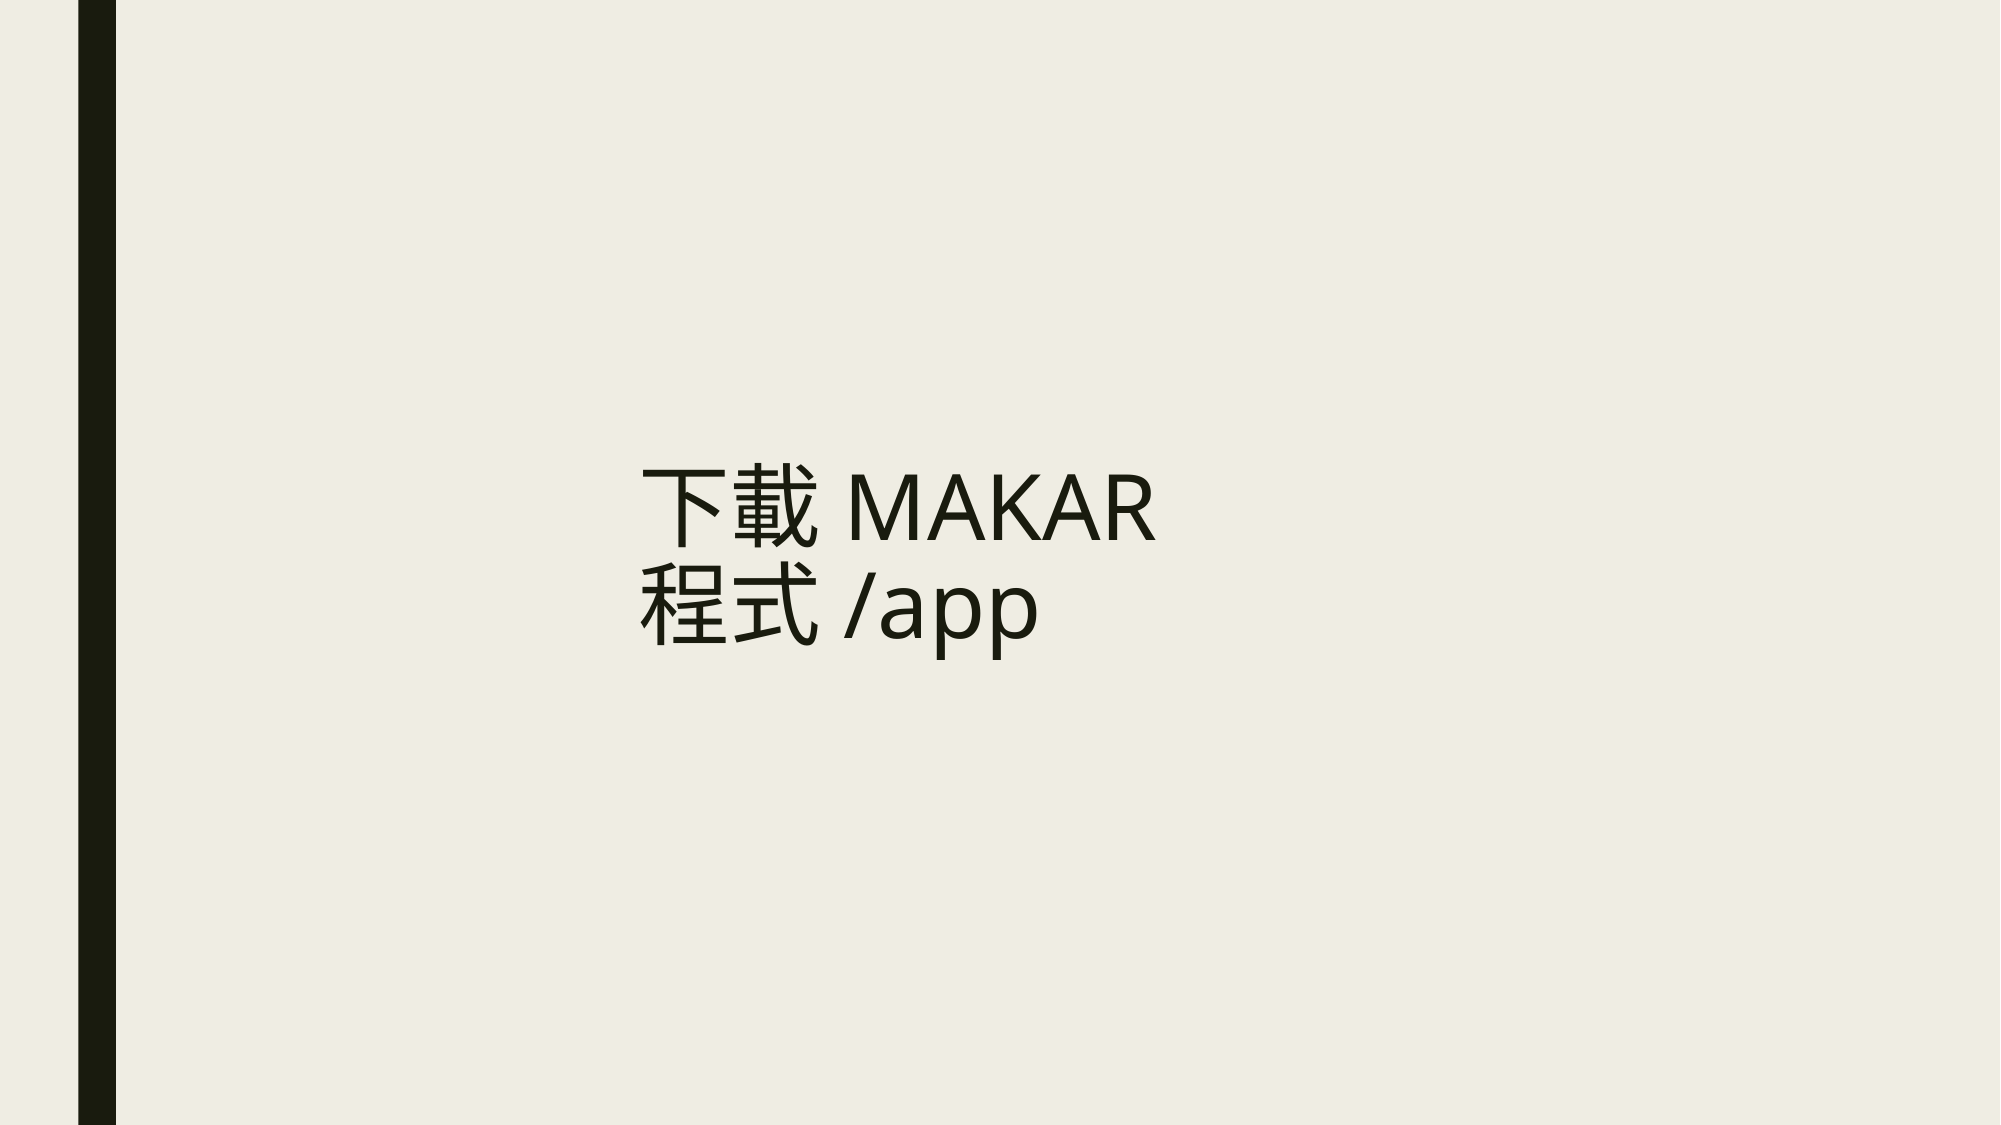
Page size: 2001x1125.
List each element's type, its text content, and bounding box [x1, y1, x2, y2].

title 下載MAKAR 程式/app [623, 454, 1562, 699]
